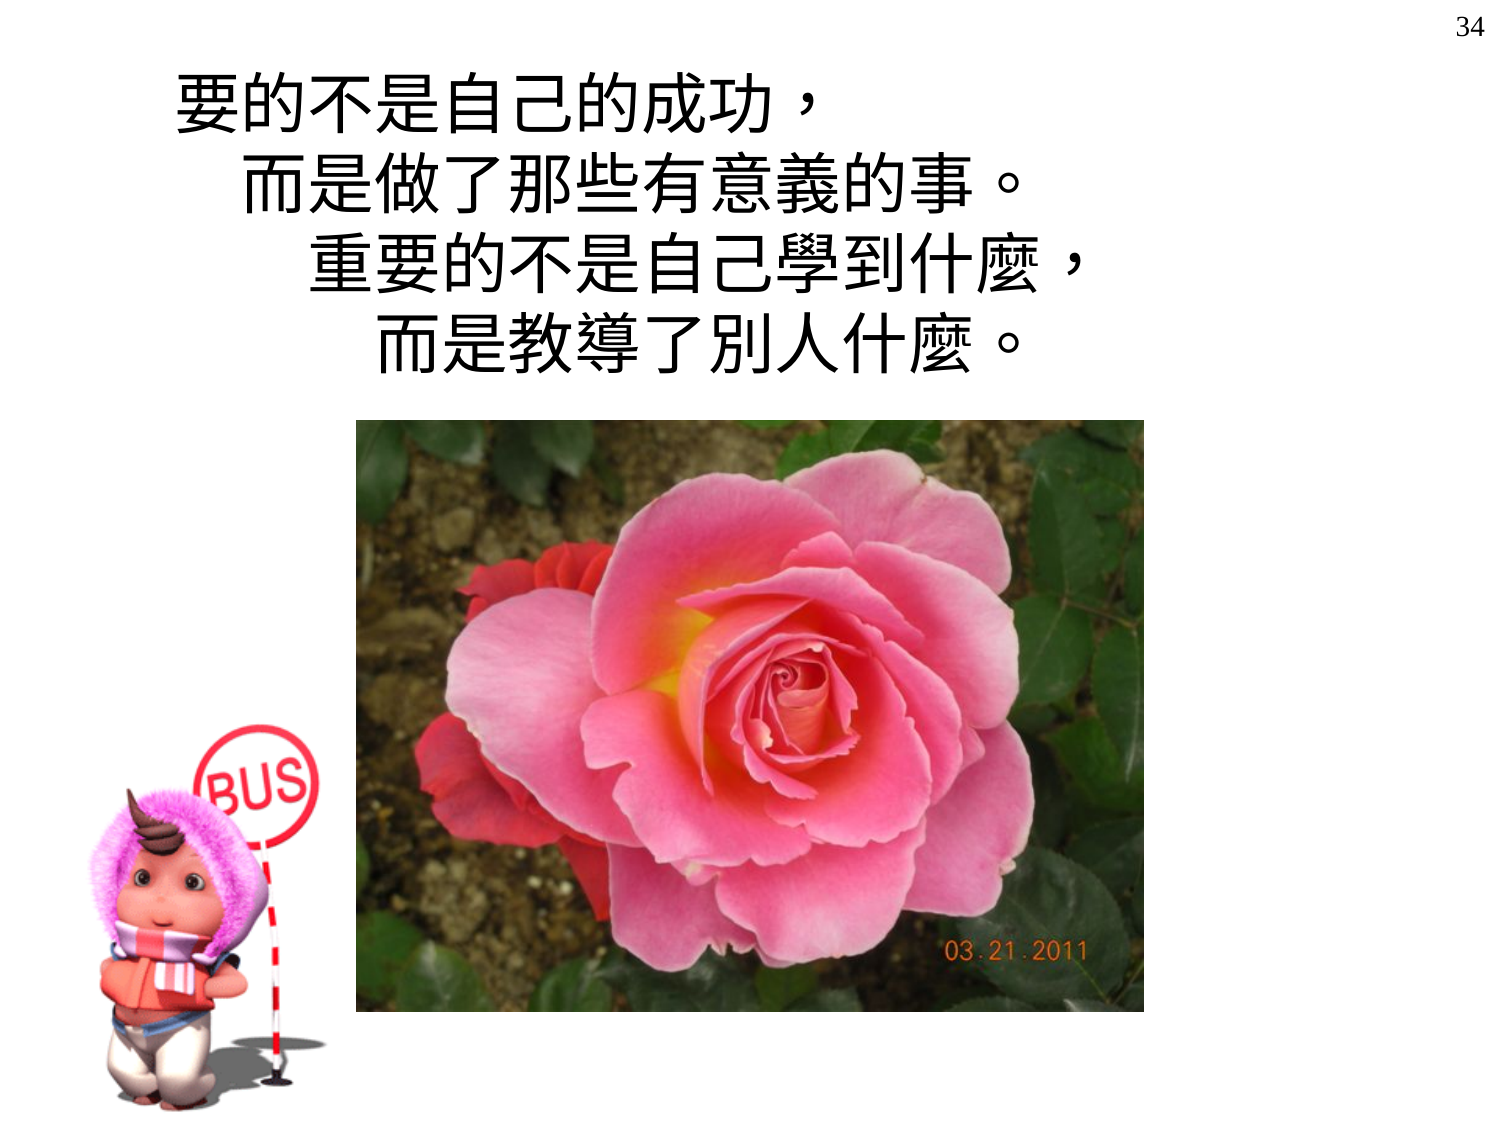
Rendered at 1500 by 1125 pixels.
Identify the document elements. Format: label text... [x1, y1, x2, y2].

text_box 要的不是自己的成功， 而是做了那些有意義的事。 重要的不是自己學到什麼， 而是教導了別人什麼。 [159, 54, 1341, 390]
picture [0, 420, 1144, 1118]
text_box <編號> [1249, 0, 1500, 76]
